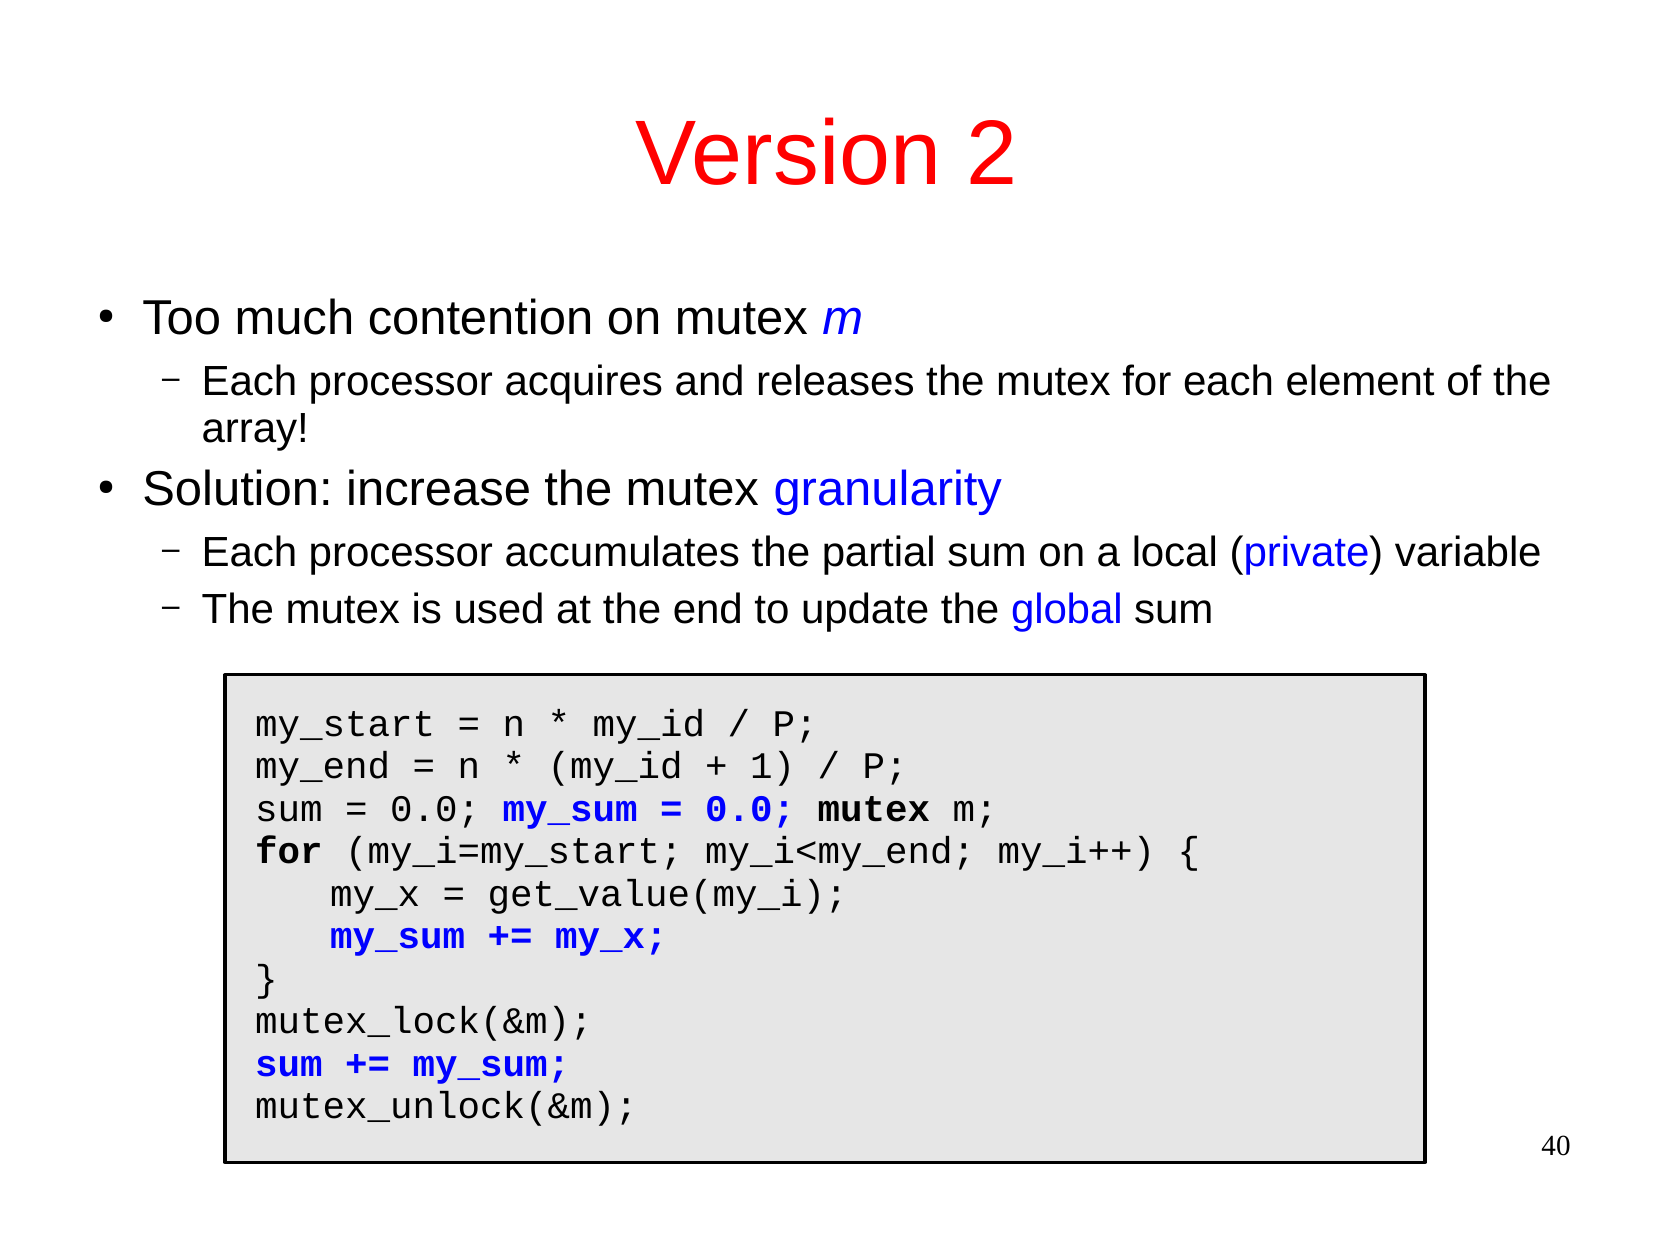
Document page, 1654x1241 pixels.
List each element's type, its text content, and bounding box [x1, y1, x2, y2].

text_box my_start = n * my_id / P; my_end = n * (my_id + 1) / P; sum = 0.0; my_sum = 0.0; mutex m; for (my_i=my_start; my_i<my_end; my_i++) { my_x = get_value(my_i); my_sum += my_x; } mutex_lock(&m); sum += my_sum; mutex_unlock(&m); [225, 674, 1426, 1163]
list Too much contention on mutex m Each processor acquires and releases the mutex for each element of the array! Solution: increase the mutex granularity Each processor accumulates the partial sum on a local (private) variable The mutex is used at the end to update the global sum [82, 290, 1571, 676]
title Version 2 [82, 49, 1571, 257]
